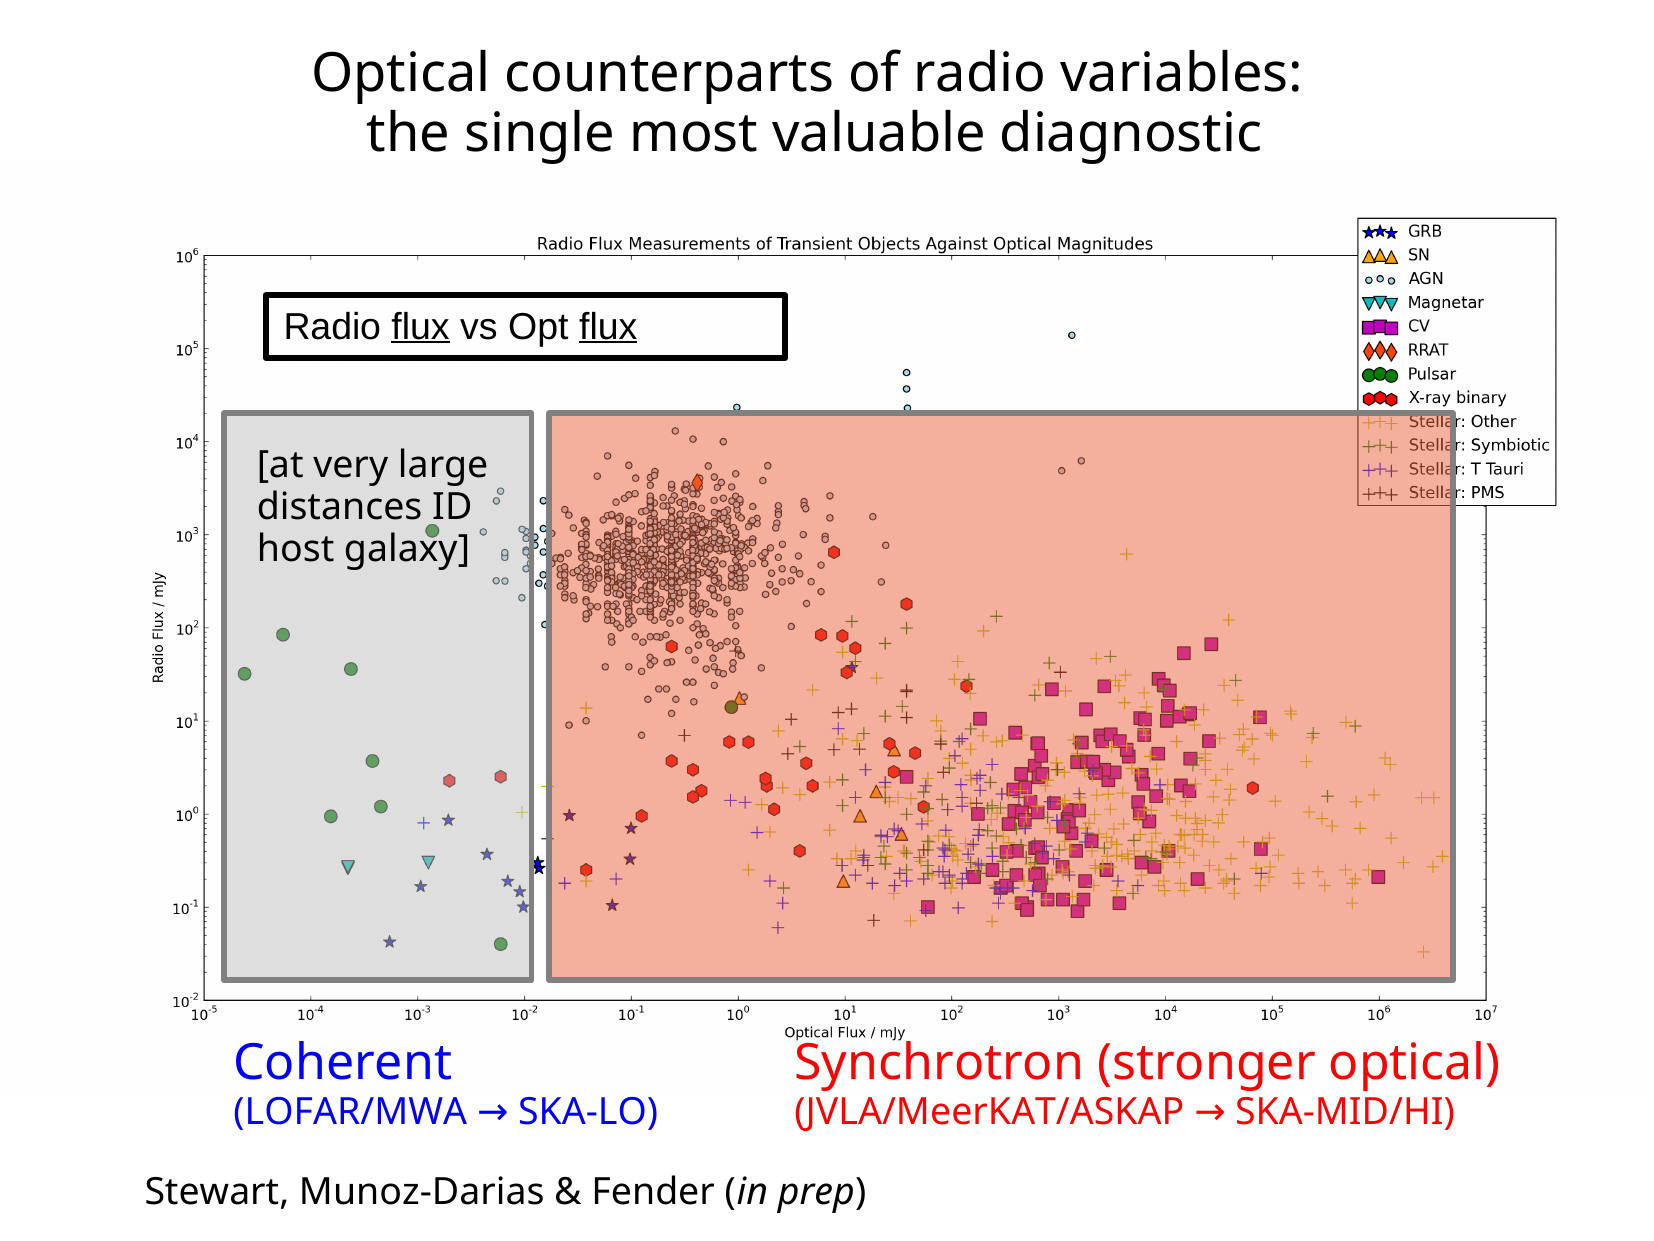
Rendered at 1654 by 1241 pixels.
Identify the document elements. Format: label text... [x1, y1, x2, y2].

text_box Coherent (LOFAR/MWA → SKA-LO) [218, 1027, 691, 1140]
text_box Optical counterparts of radio variables: the single most valuable diagnostic [35, 35, 1595, 172]
picture [0, 162, 1651, 1093]
text_box [at very large distances ID host galaxy] [242, 437, 514, 578]
text_box [549, 413, 1453, 981]
text_box Stewart, Munoz-Darias & Fender (in prep) [129, 1163, 1004, 1221]
text_box Synchrotron (stronger optical) (JVLA/MeerKAT/ASKAP → SKA-MID/HI) [779, 1027, 1595, 1141]
text_box [224, 413, 532, 981]
text_box Radio flux vs Opt flux [265, 295, 786, 358]
